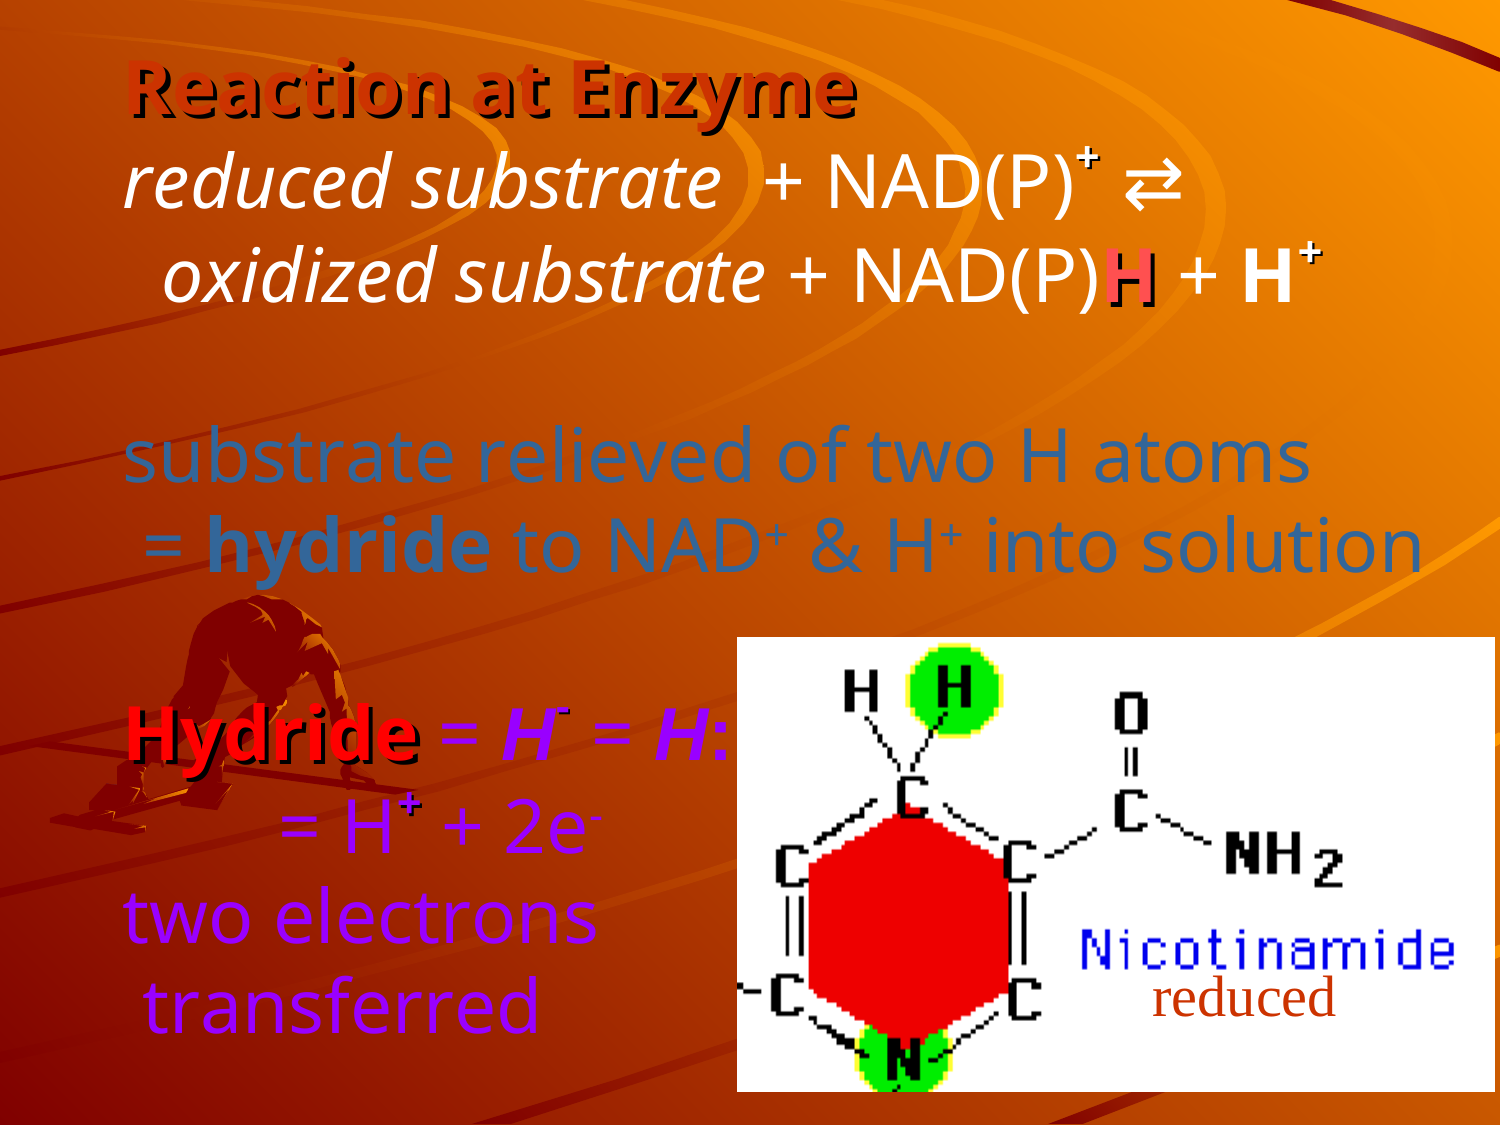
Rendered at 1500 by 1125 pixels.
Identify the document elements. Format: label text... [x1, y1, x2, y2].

picture [737, 637, 1495, 1092]
text_box reduced [1137, 950, 1363, 1036]
text_box Reaction at Enzyme reduced substrate + NAD(P)+  oxidized substrate + NAD(P)H + H+ substrate relieved of two H atoms = hydride to NAD+ & H+ into solution Hydride = H- = H: = H+ + 2e- two electrons transferred [108, 31, 1441, 1057]
